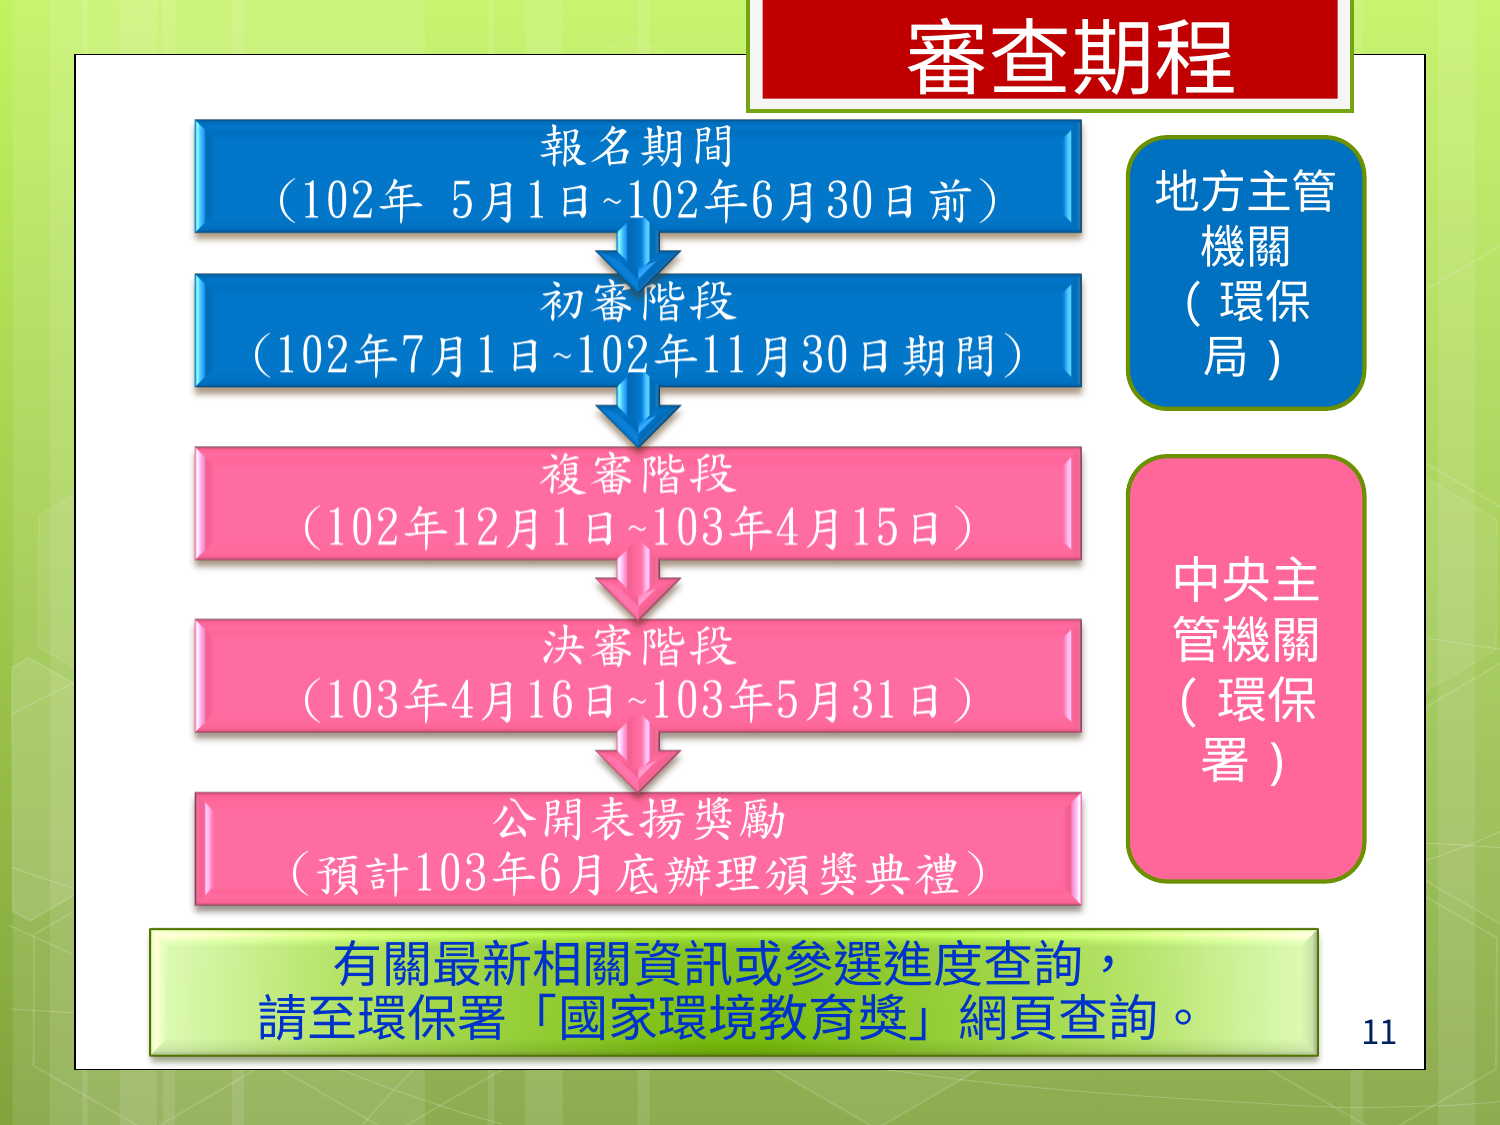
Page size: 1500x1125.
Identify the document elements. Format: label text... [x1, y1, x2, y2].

text_box <編號> [838, 1003, 1413, 1064]
text_box 地方主管機關 (環保局) [1127, 137, 1365, 409]
text_box 中央主管機關 (環保署) [1127, 456, 1365, 882]
title 審查期程 [495, 0, 1500, 113]
picture [139, 91, 1329, 1094]
text_box 有關最新相關資訊或參選進度查詢， 請至環保署「國家環境教育獎」網頁查詢。 [150, 930, 1316, 1054]
